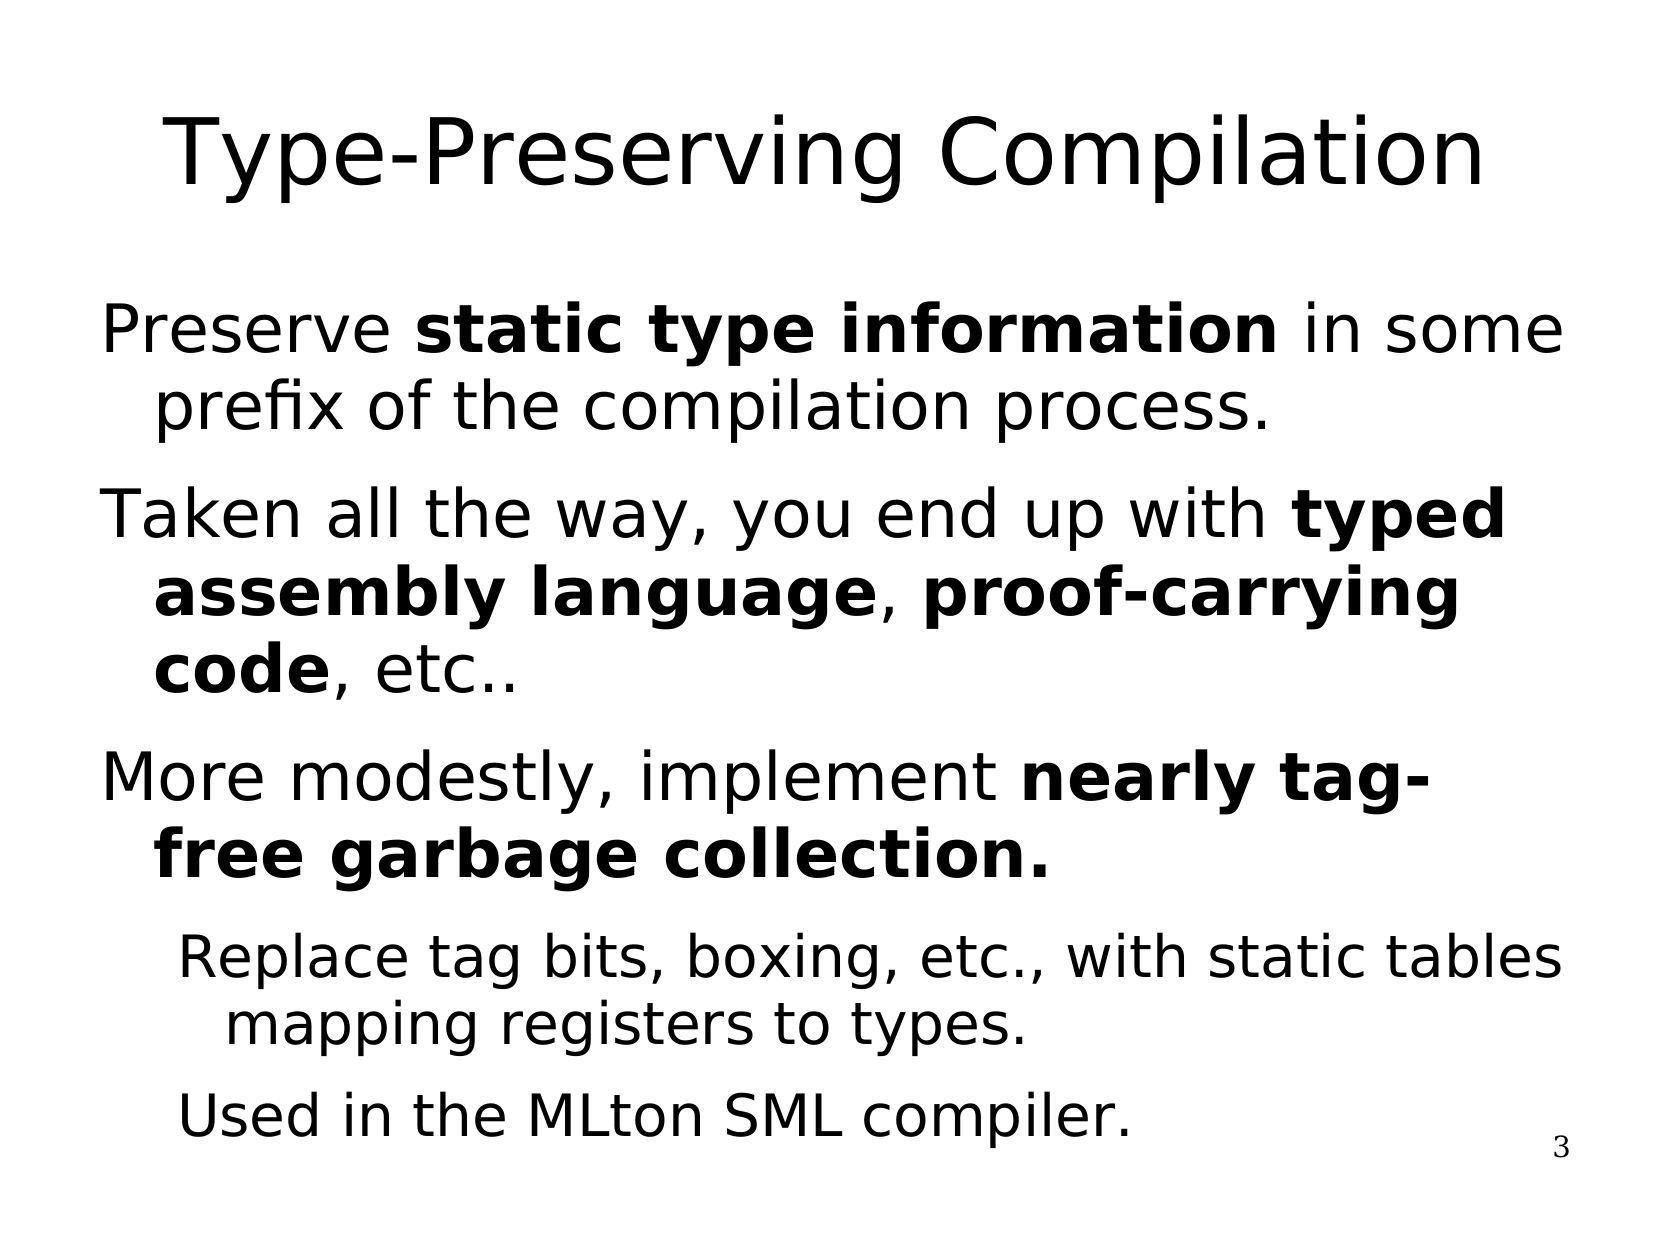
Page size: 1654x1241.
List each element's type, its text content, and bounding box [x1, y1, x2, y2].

list Preserve static type information in some prefix of the compilation process. Taken all the way, you end up with typed assembly language, proof-carrying code, etc.. More modestly, implement nearly tag-free garbage collection. Replace tag bits, boxing, etc., with static tables mapping registers to types. Used in the MLton SML compiler. [82, 290, 1571, 1151]
title Type-Preserving Compilation [82, 56, 1571, 250]
